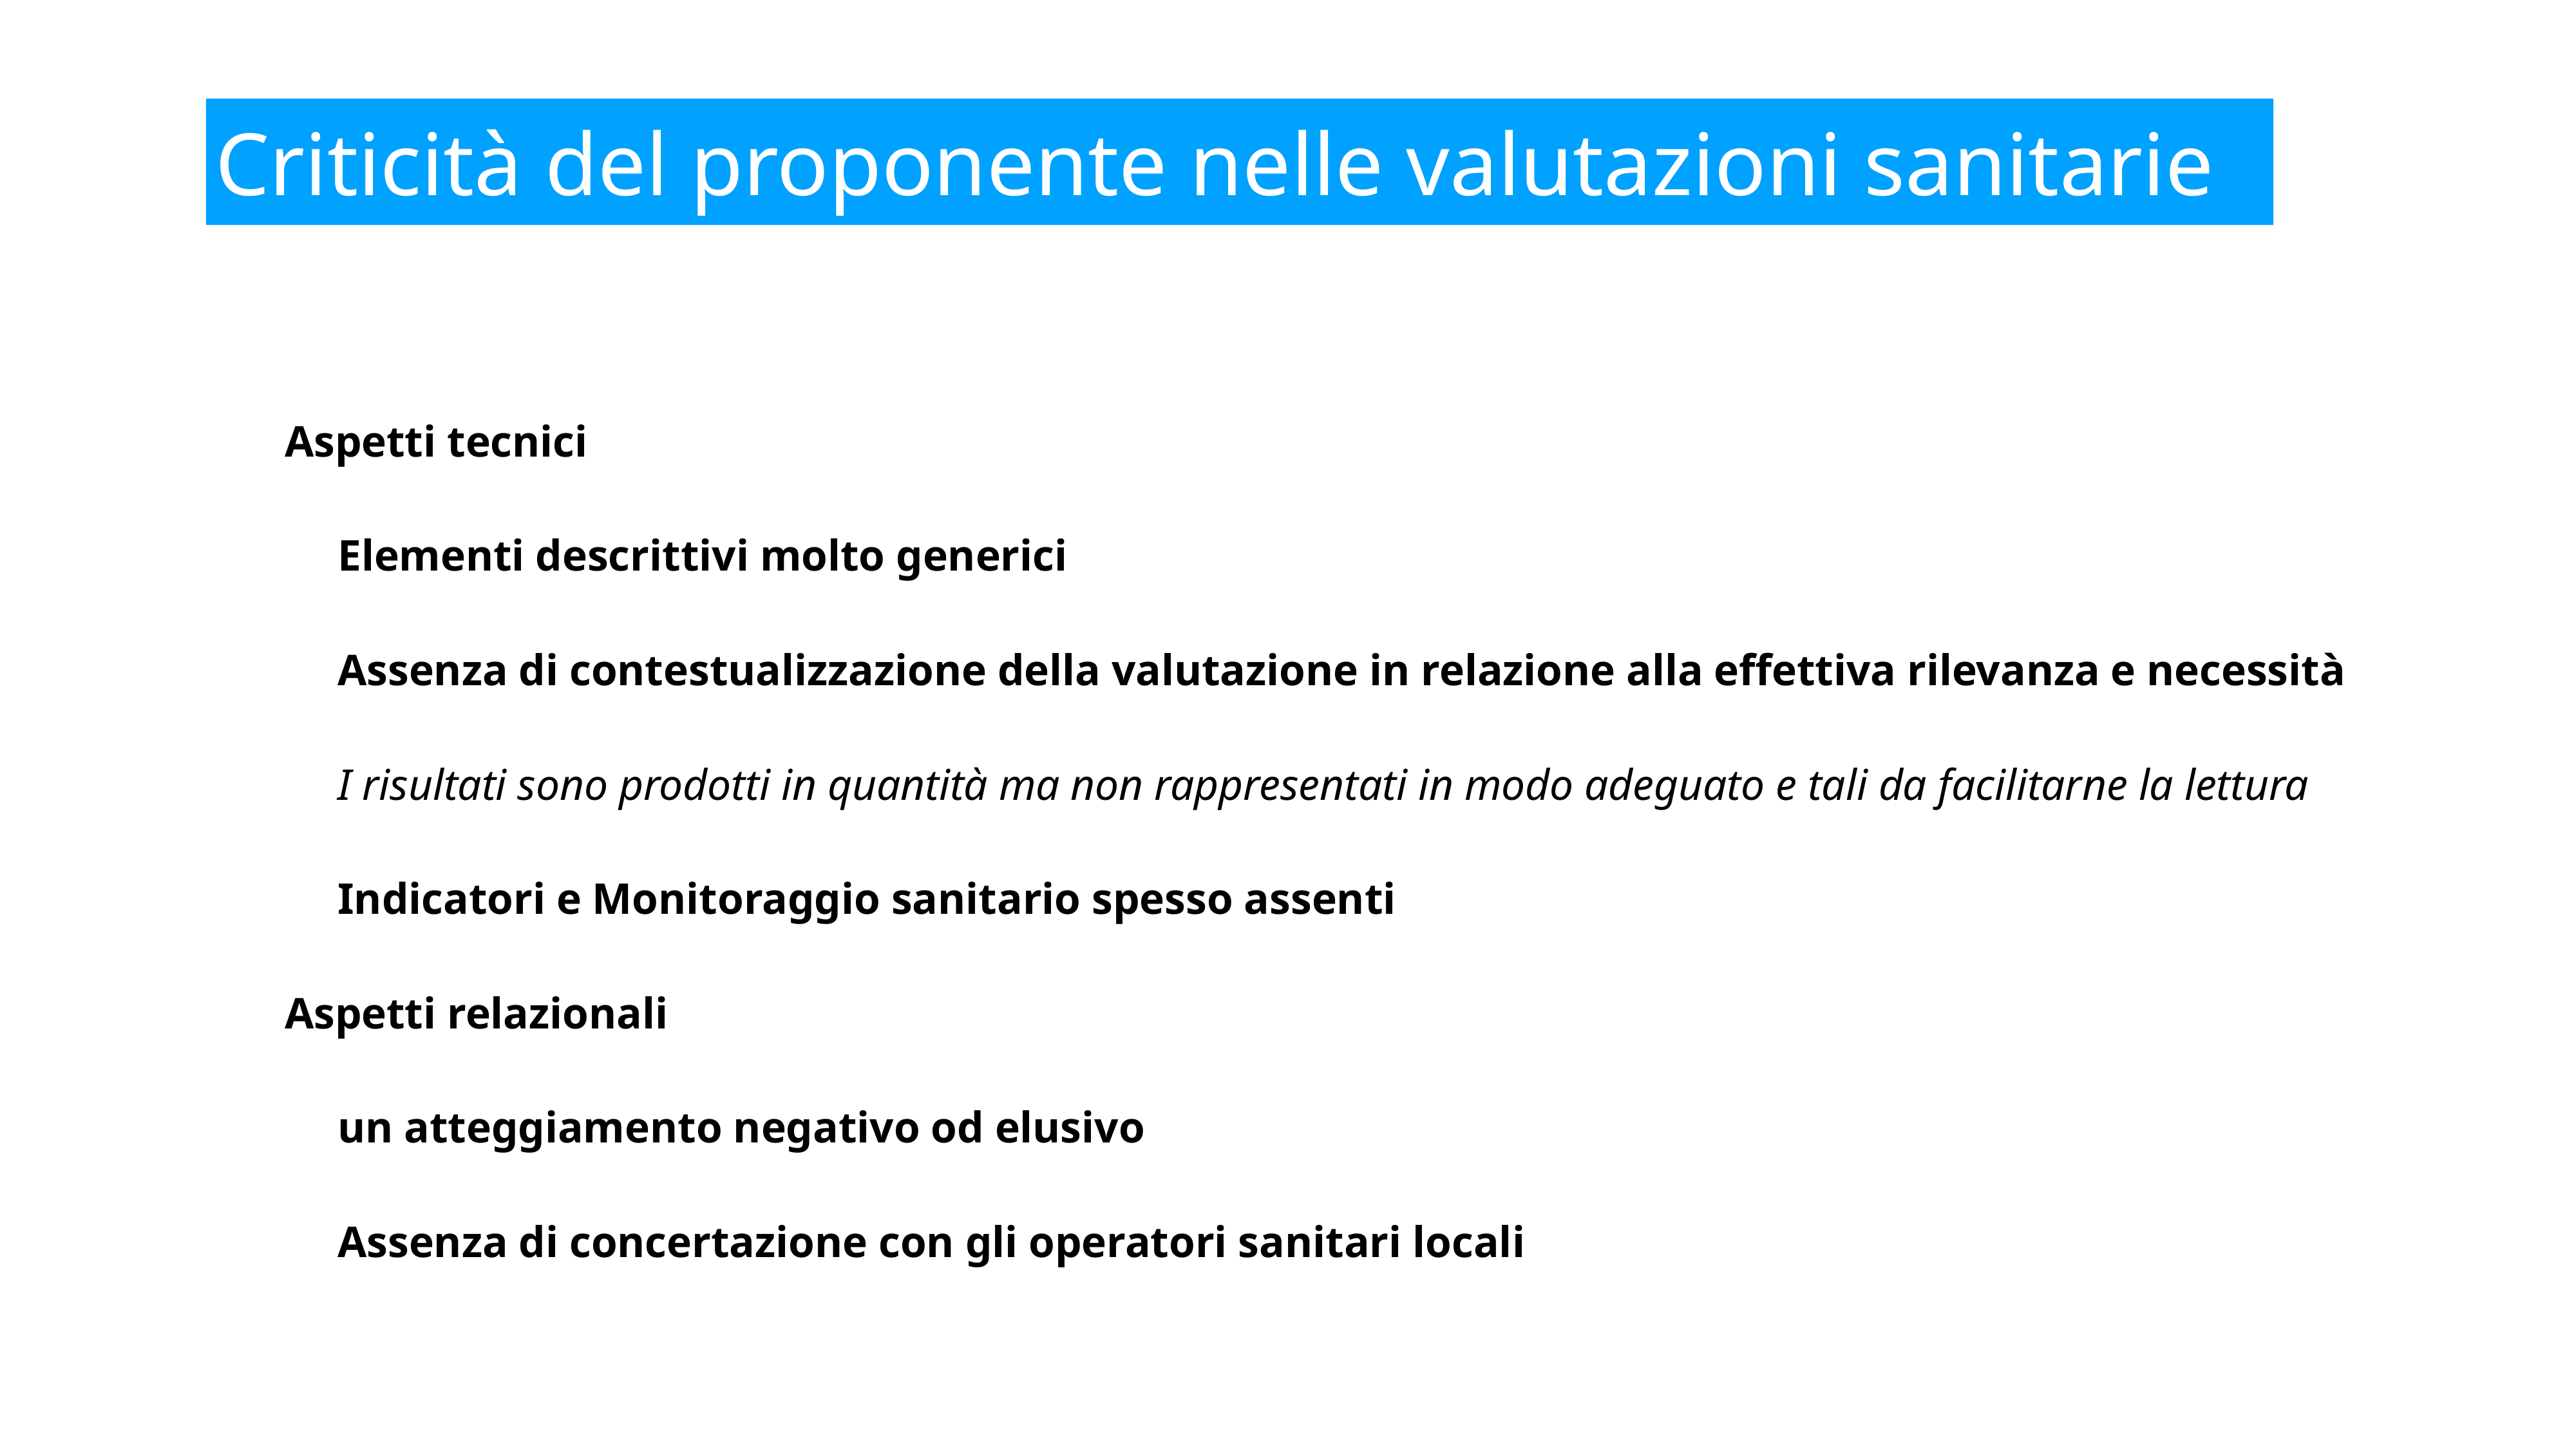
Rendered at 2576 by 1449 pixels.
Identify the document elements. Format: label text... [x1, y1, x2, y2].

text_box Aspetti tecnici Elementi descrittivi molto generici Assenza di contestualizzazione della valutazione in relazione alla effettiva rilevanza e necessità I risultati sono prodotti in quantità ma non rappresentati in modo adeguato e tali da facilitarne la lettura Indicatori e Monitoraggio sanitario spesso assenti Aspetti relazionali un atteggiamento negativo od elusivo Assenza di concertazione con gli operatori sanitari locali [178, 284, 2398, 1315]
text_box Criticità del proponente nelle valutazioni sanitarie [205, 99, 2274, 213]
